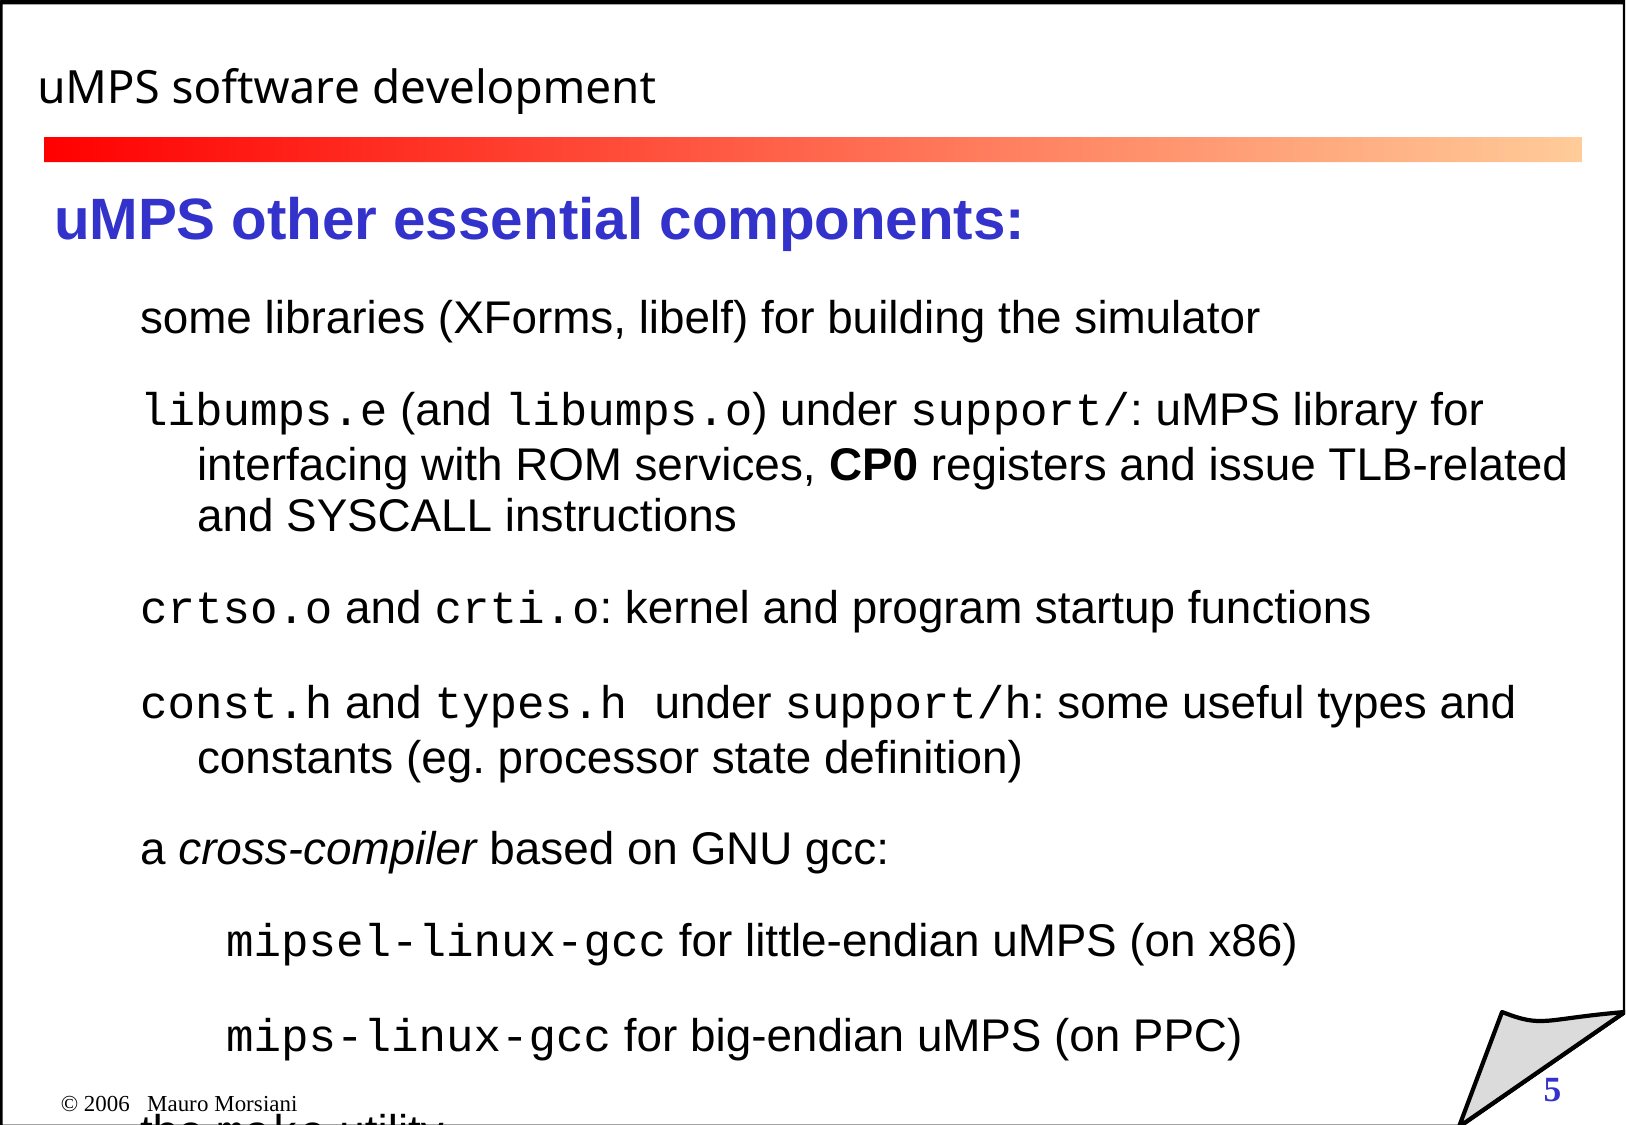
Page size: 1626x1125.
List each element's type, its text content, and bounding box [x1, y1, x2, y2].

title uMPS software development [37, 44, 1588, 131]
list uMPS other essential components: some libraries (XForms, libelf) for building the simulator libumps.e (and libumps.o) under support/: uMPS library for interfacing with ROM services, CP0 registers and issue TLB-related and SYSCALL instructions crtso.o and crti.o: kernel and program startup functions const.h and types.h under support/h: some useful types and constants (eg. processor state definition) a cross-compiler based on GNU gcc: mipsel-linux-gcc for little-endian uMPS (on x86) mips-linux-gcc for big-endian uMPS (on PPC) the make utility [54, 187, 1571, 1125]
